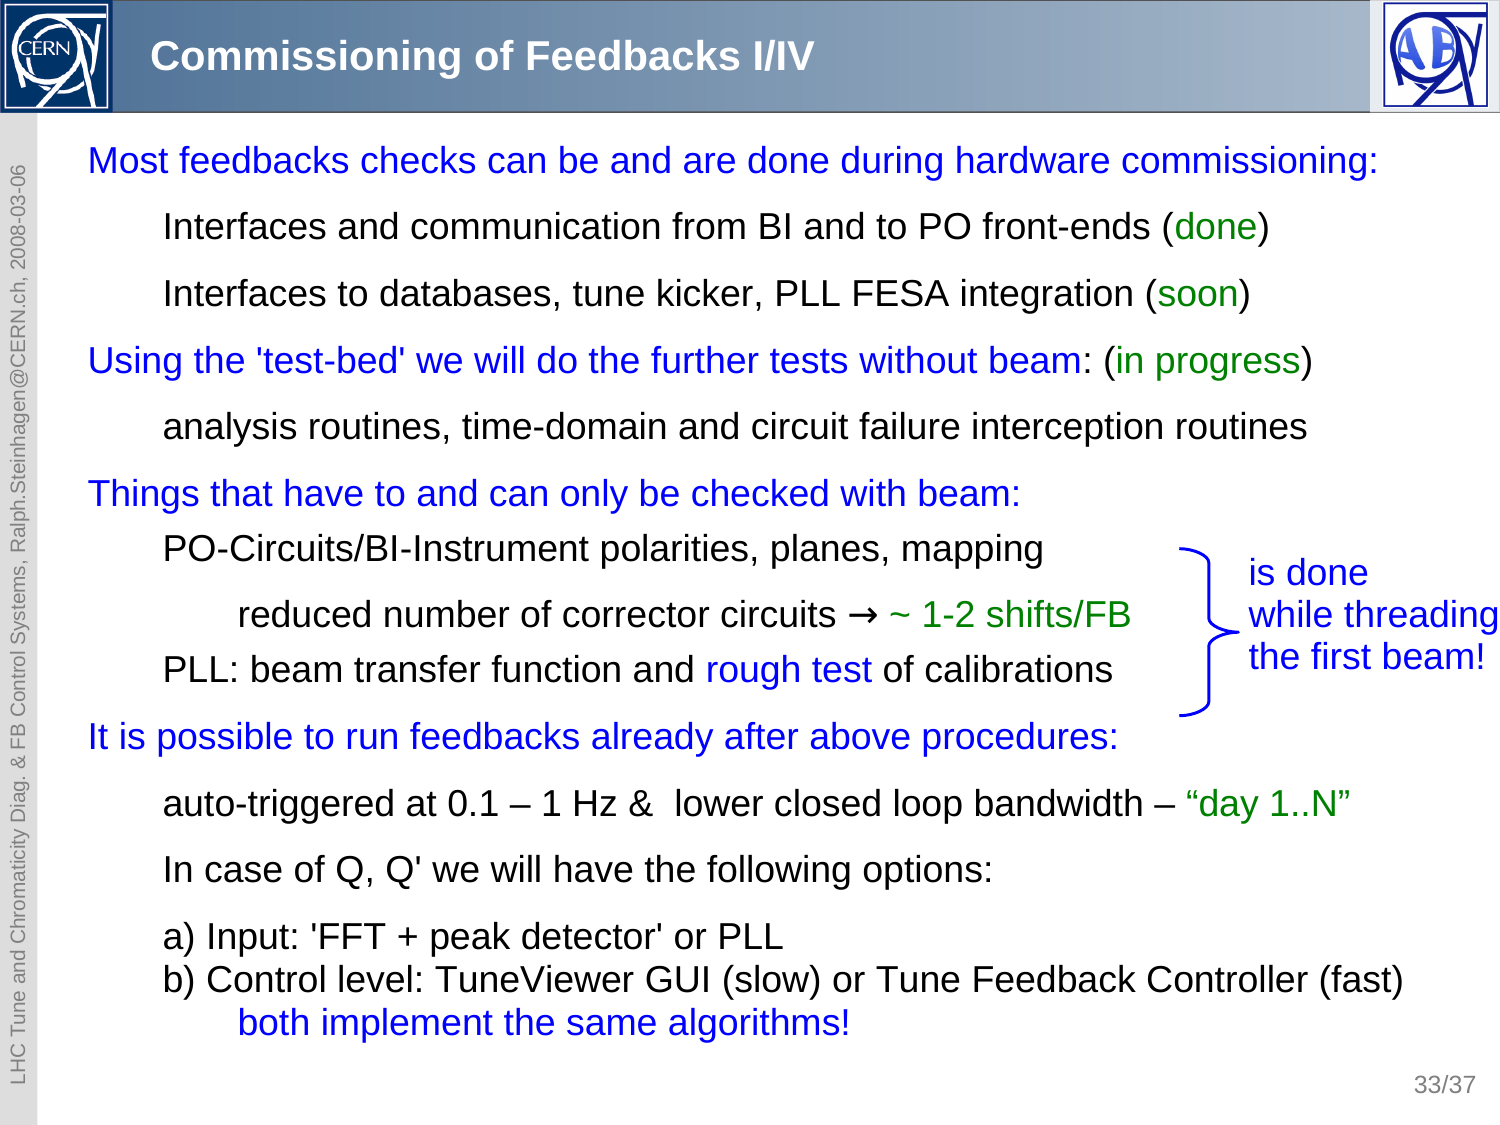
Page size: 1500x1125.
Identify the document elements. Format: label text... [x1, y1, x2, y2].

list Most feedbacks checks can be and are done during hardware commissioning: Interfaces and communication from BI and to PO front-ends (done) Interfaces to databases, tune kicker, PLL FESA integration (soon) Using the 'test-bed' we will do the further tests without beam: (in progress) analysis routines, time-domain and circuit failure interception routines Things that have to and can only be checked with beam: PO-Circuits/BI-Instrument polarities, planes, mapping reduced number of corrector circuits → ~ 1-2 shifts/FB PLL: beam transfer function and rough test of calibrations It is possible to run feedbacks already after above procedures: auto-triggered at 0.1 – 1 Hz & lower closed loop bandwidth – “day 1..N” In case of Q, Q' we will have the following options: a) Input: 'FFT + peak detector' or PLL b) Control level: TuneViewer GUI (slow) or Tune Feedback Controller (fast) both implement the same algorithms! [87, 137, 1438, 1093]
picture [1382, 1, 1489, 108]
title Commissioning of Feedbacks I/IV [150, 0, 1201, 113]
text_box is done while threading the first beam! [1233, 543, 1500, 699]
picture [0, 0, 113, 113]
